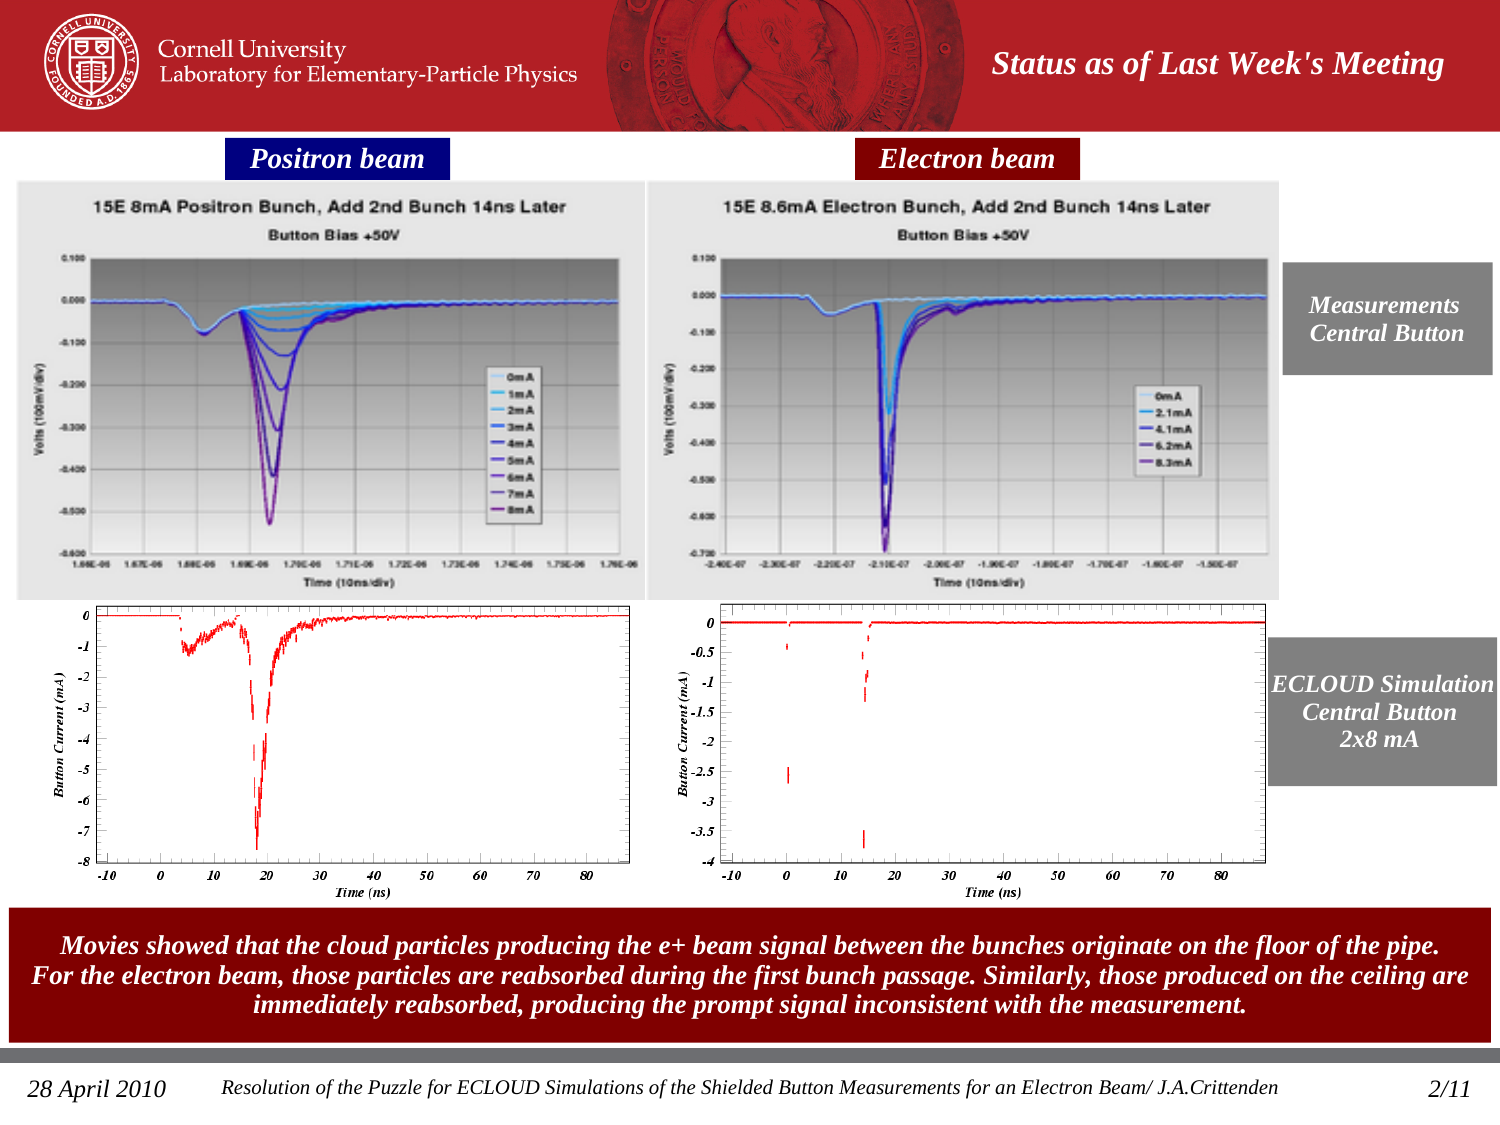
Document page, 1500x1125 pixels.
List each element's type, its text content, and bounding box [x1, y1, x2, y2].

picture [667, 602, 1268, 902]
text_box Status as of Last Week's Meeting [937, 37, 1500, 113]
text_box Positron beam [225, 137, 451, 180]
text_box Electron beam [855, 137, 1081, 180]
text_box ECLOUD Simulation Central Button 2x8 mA [1268, 637, 1498, 787]
text_box Movies showed that the cloud particles producing the e+ beam signal between the bunches originate on the floor of the pipe. For the electron beam, those particles are reabsorbed during the first bunch passage. Similarly, those produced on the ceiling are immediately reabsorbed, producing the prompt signal inconsistent with the measurement. [8, 907, 1491, 1043]
text_box Measurements Central Button [1282, 262, 1493, 376]
picture [37, 602, 638, 902]
picture [15, 179, 1279, 601]
picture [0, 0, 1500, 132]
